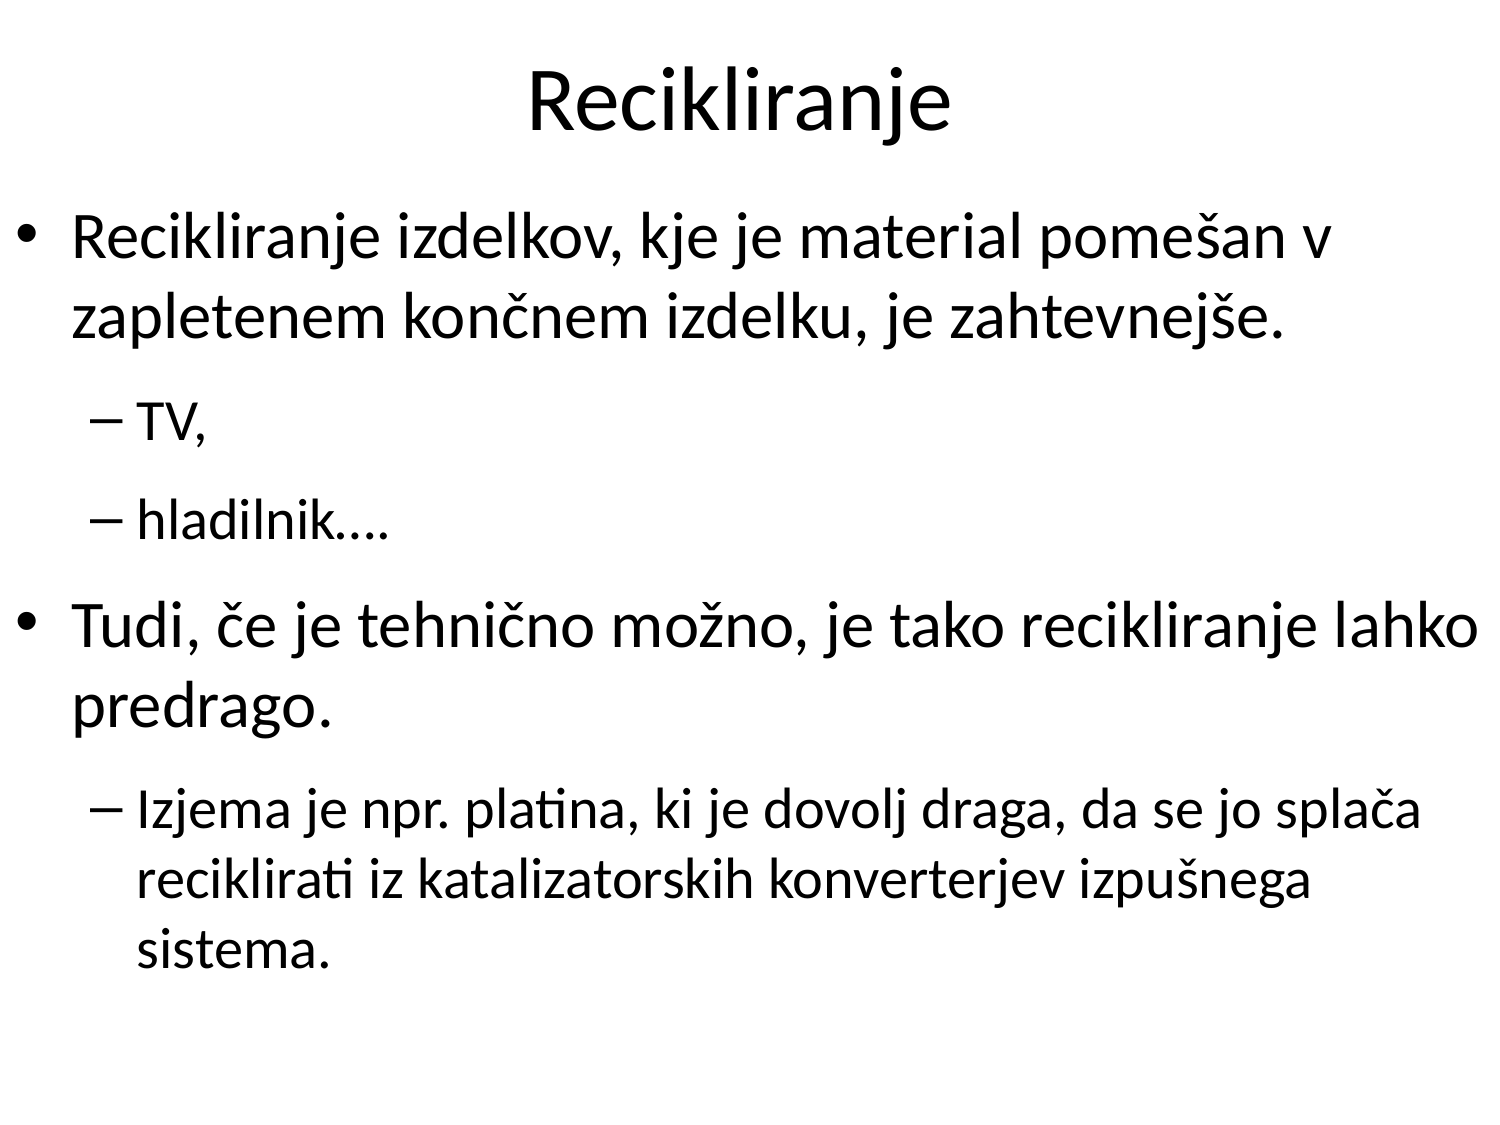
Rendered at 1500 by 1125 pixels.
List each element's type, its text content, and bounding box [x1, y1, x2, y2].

list Recikliranje izdelkov, kje je material pomešan v zapletenem končnem izdelku, je zahtevnejše. TV, hladilnik…. Tudi, če je tehnično možno, je tako recikliranje lahko predrago. Izjema je npr. platina, ki je dovolj draga, da se jo splača reciklirati iz katalizatorskih konverterjev izpušnega sistema. [0, 184, 1500, 1125]
title Recikliranje [64, 0, 1415, 184]
